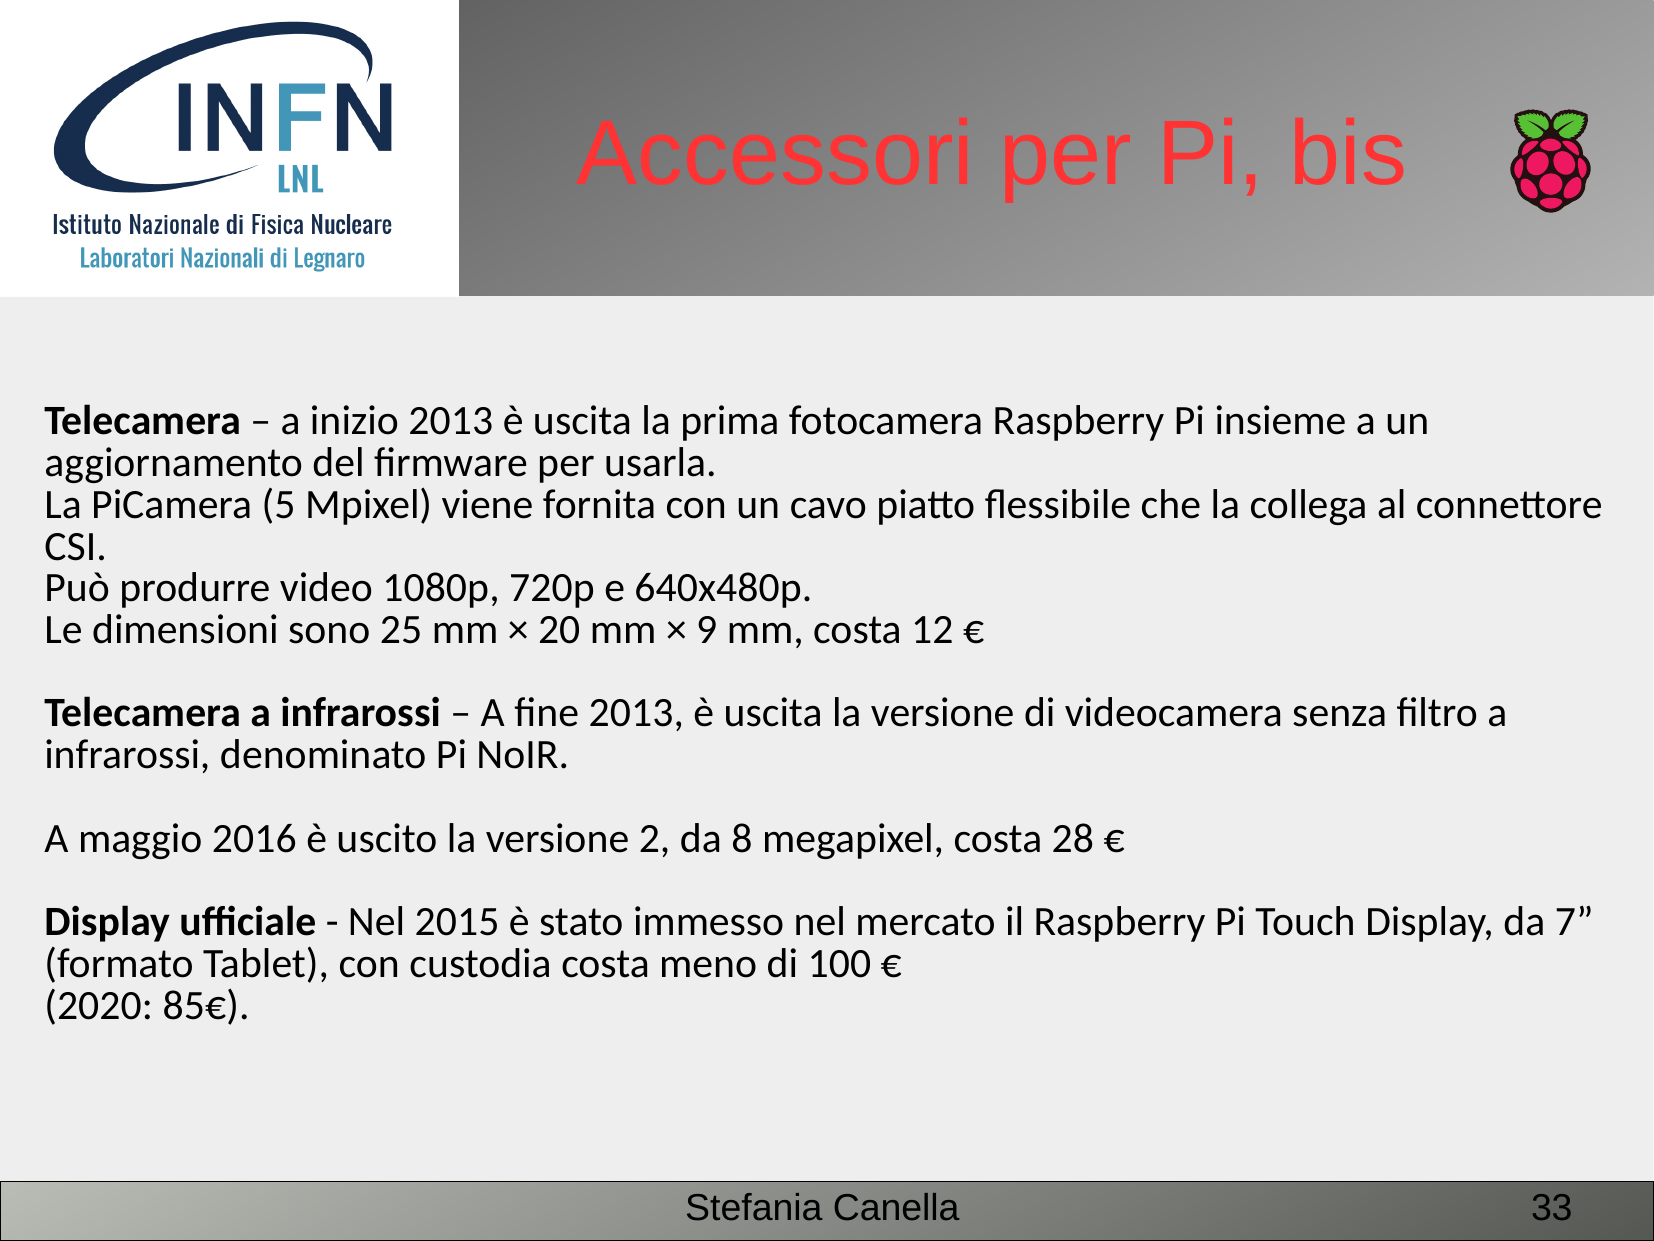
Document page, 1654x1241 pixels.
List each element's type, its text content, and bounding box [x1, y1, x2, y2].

text_box [984, 1181, 1516, 1241]
text_box Stefania Canella [670, 1178, 984, 1241]
text_box Telecamera – a inizio 2013 è uscita la prima fotocamera Raspberry Pi insieme a un aggiornamento del firmware per usarla. La PiCamera (5 Mpixel) viene fornita con un cavo piatto flessibile che la collega al connettore CSI. Può produrre video 1080p, 720p e 640x480p. Le dimensioni sono 25 mm × 20 mm × 9 mm, costa 12 € Telecamera a infrarossi – A fine 2013, è uscita la versione di videocamera senza filtro a infrarossi, denominato Pi NoIR. A maggio 2016 è uscito la versione 2, da 8 megapixel, costa 28 € Display ufficiale - Nel 2015 è stato immesso nel mercato il Raspberry Pi Touch Display, da 7” (formato Tablet), con custodia costa meno di 100 € (2020: 85€). [29, 354, 1625, 1145]
text_box [459, 0, 1654, 296]
text_box 34 [1516, 1178, 1654, 1241]
picture [0, 0, 459, 297]
text_box [0, 1181, 670, 1241]
title Accessori per Pi, bis [459, 49, 1571, 257]
